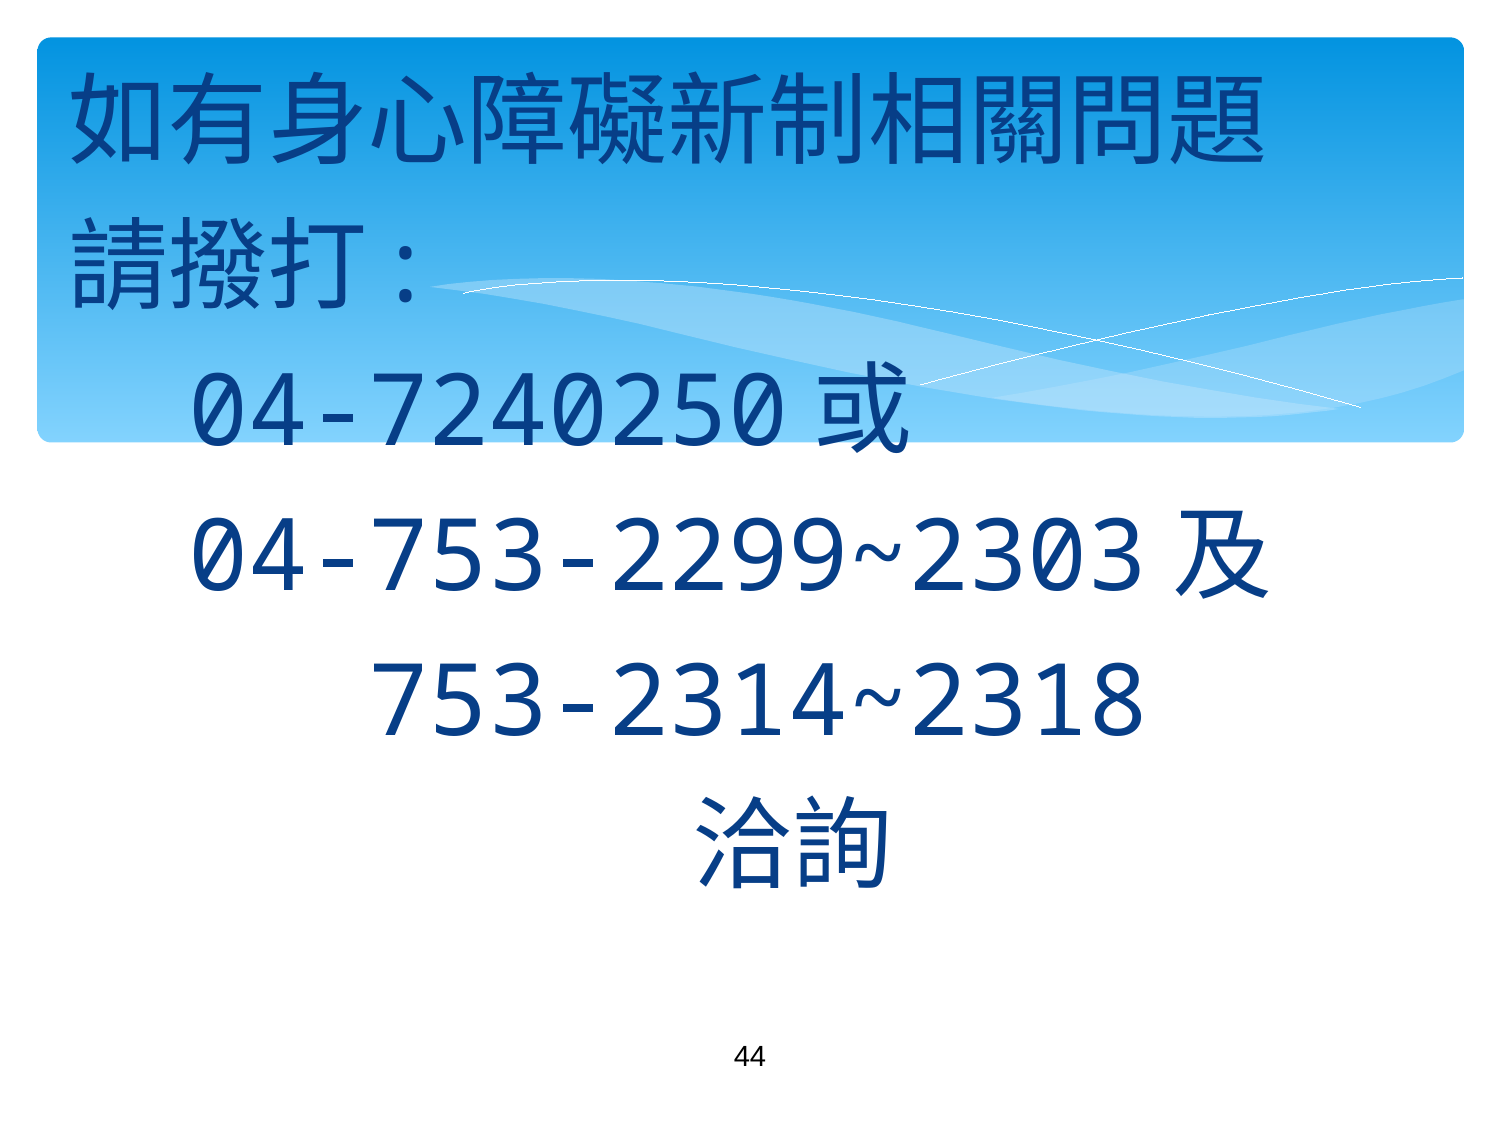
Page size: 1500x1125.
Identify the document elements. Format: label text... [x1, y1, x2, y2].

list 如有身心障礙新制相關問題 請撥打: 04-7240250或 04-753-2299~2303及 753-2314~2318 洽詢 [53, 0, 1459, 957]
text_box <編號> [654, 1025, 846, 1086]
